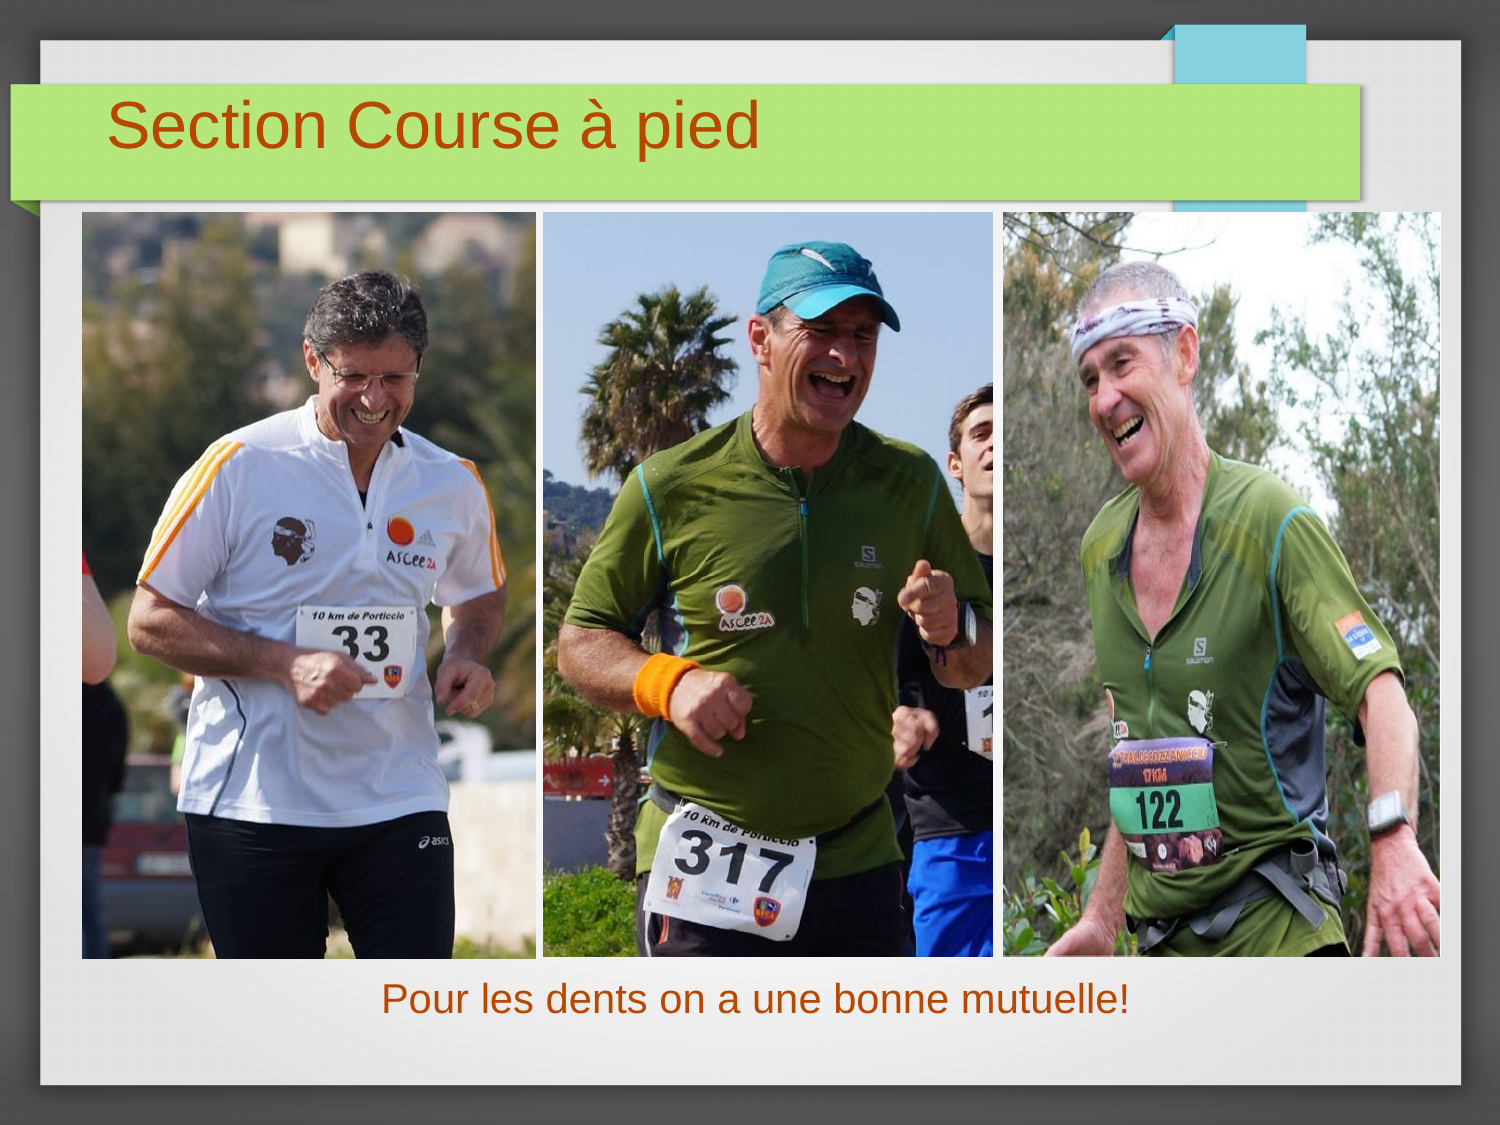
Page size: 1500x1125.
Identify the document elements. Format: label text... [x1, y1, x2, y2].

text_box Pour les dents on a une bonne mutuelle! [165, 968, 1347, 1075]
picture [0, 0, 1500, 1125]
title Section Course à pied [0, 74, 1158, 250]
list [153, 177, 1365, 949]
